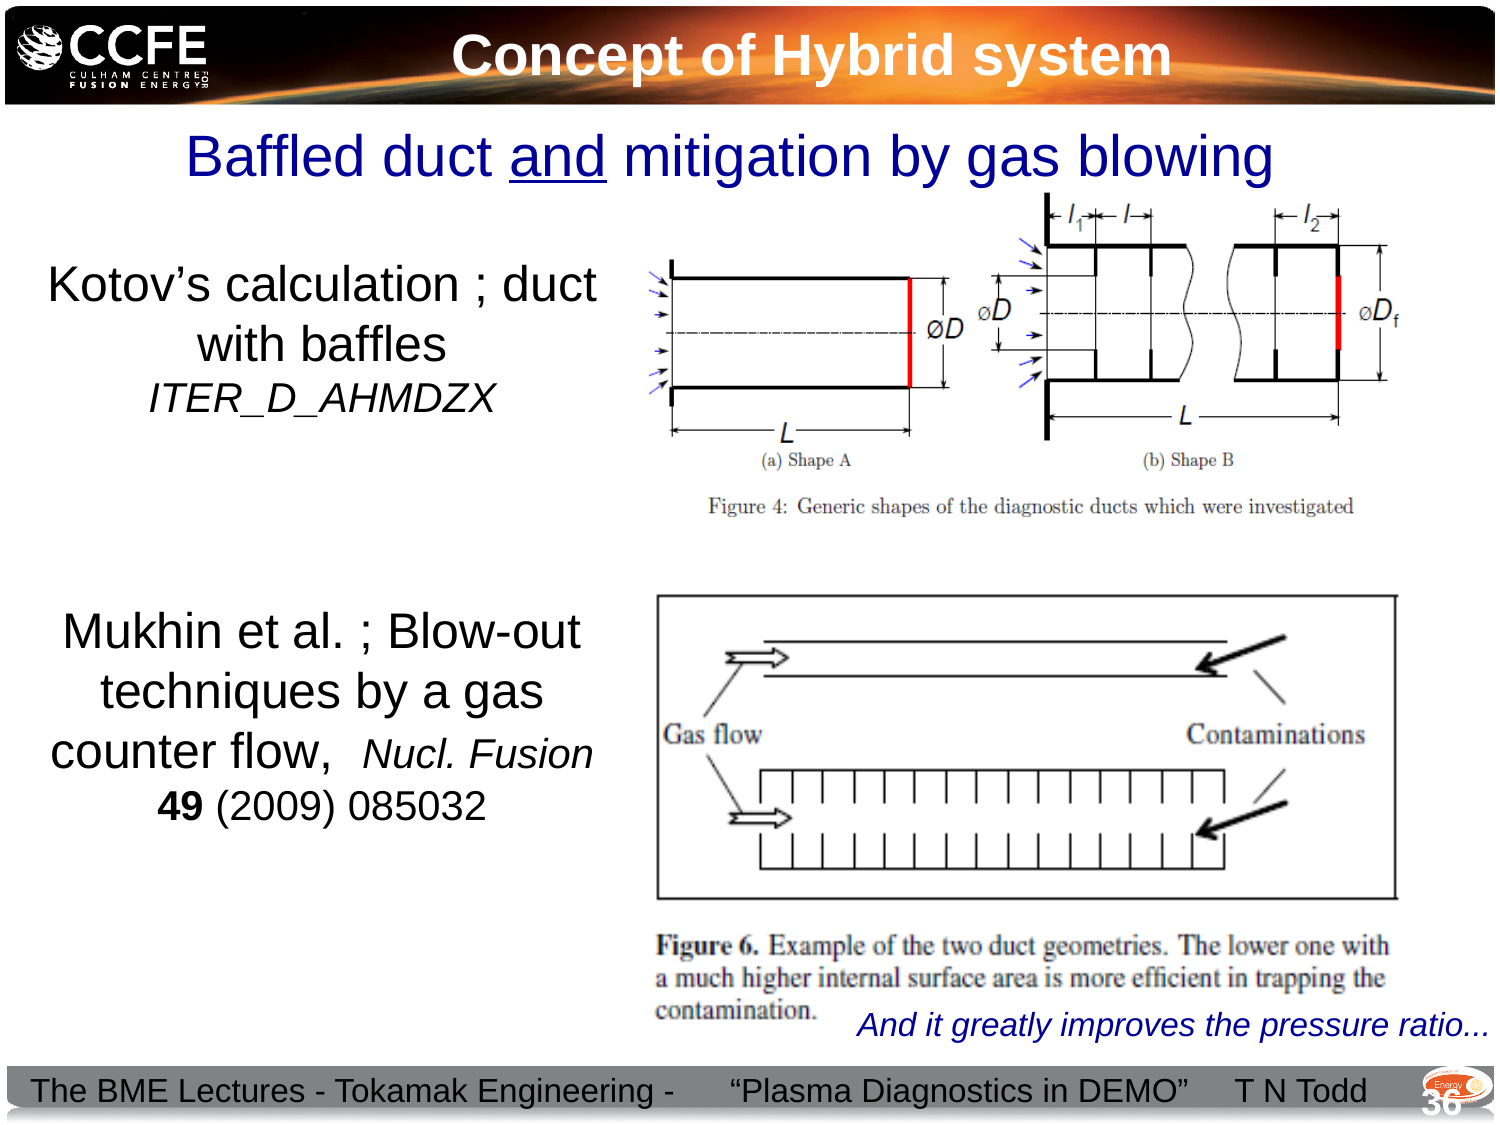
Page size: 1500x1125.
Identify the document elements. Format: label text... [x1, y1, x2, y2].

picture [7, 1066, 1494, 1125]
picture [1199, 6, 1495, 105]
picture [604, 160, 1443, 544]
picture [604, 577, 1414, 1043]
title Baffled duct and mitigation by gas blowing [170, 106, 1418, 201]
text_box <number> [1406, 1070, 1493, 1118]
text_box And it greatly improves the pressure ratio... [842, 996, 1500, 1051]
text_box Kotov’s calculation ; duct with baffles ITER_D_AHMDZX Mukhin et al. ; Blow-out techniques by a gas counter flow, Nucl. Fusion 49 (2009) 085032 [29, 243, 616, 837]
picture [5, 6, 436, 105]
title Concept of Hybrid system [436, 0, 1199, 106]
